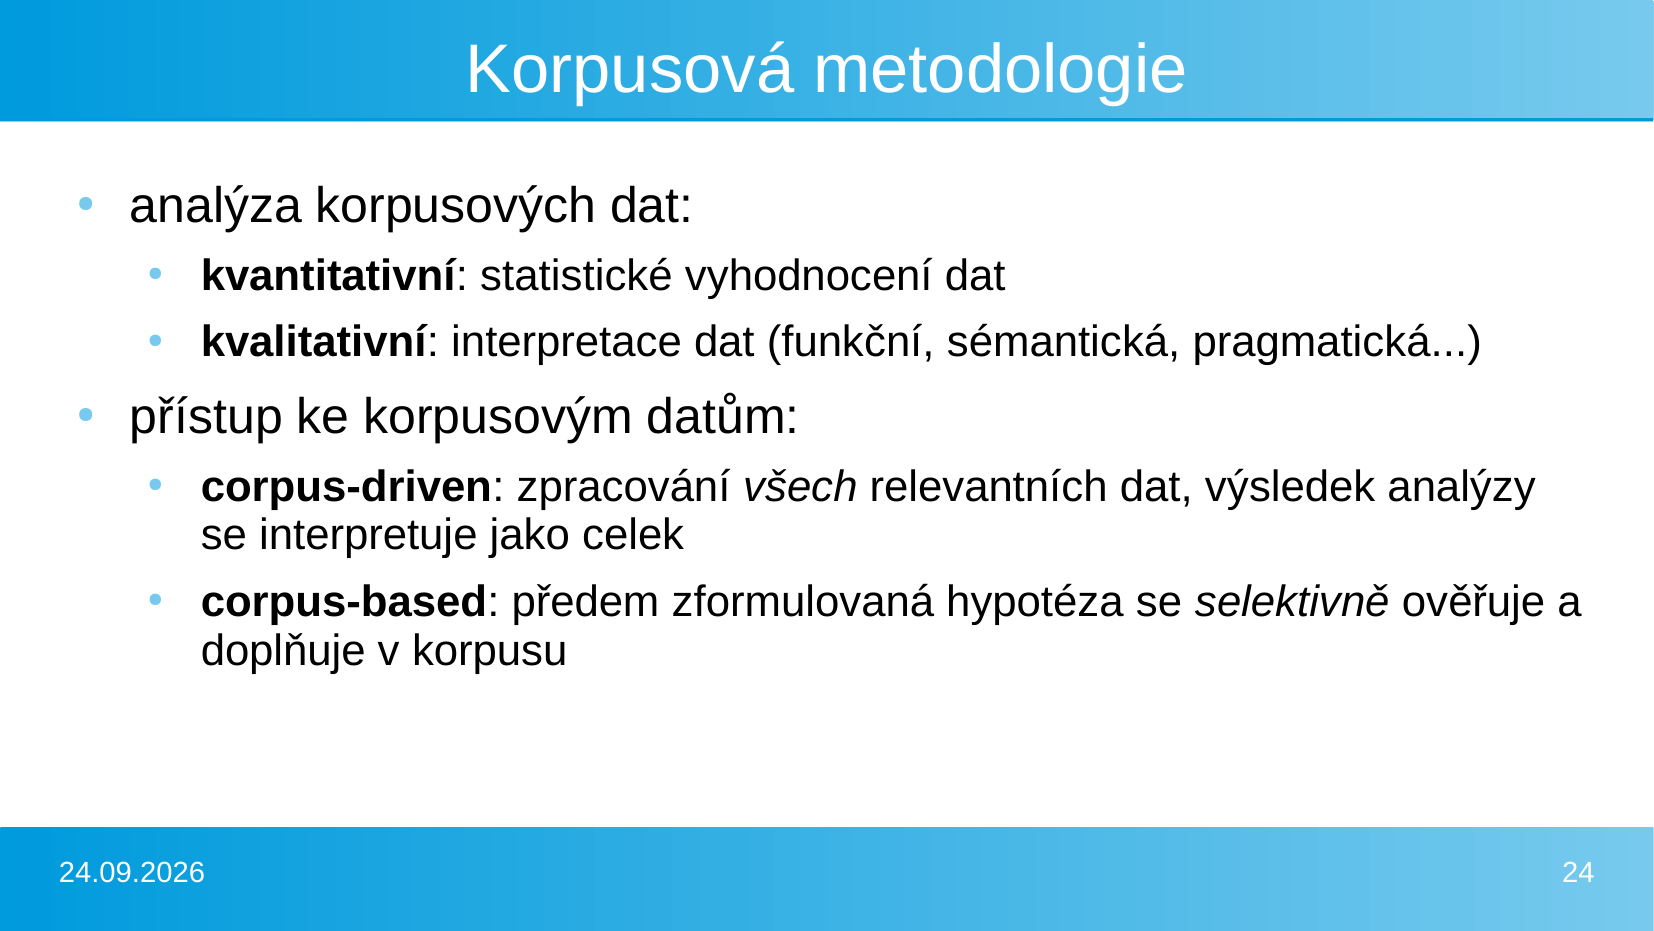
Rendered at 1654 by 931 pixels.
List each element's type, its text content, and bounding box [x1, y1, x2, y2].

list analýza korpusových dat: kvantitativní: statistické vyhodnocení dat kvalitativní: interpretace dat (funkční, sémantická, pragmatická...) přístup ke korpusovým datům: corpus-driven: zpracování všech relevantních dat, výsledek analýzy se interpretuje jako celek corpus-based: předem zformulovaná hypotéza se selektivně ověřuje a doplňuje v korpusu [59, 177, 1595, 768]
title Korpusová metodologie [59, 29, 1595, 108]
